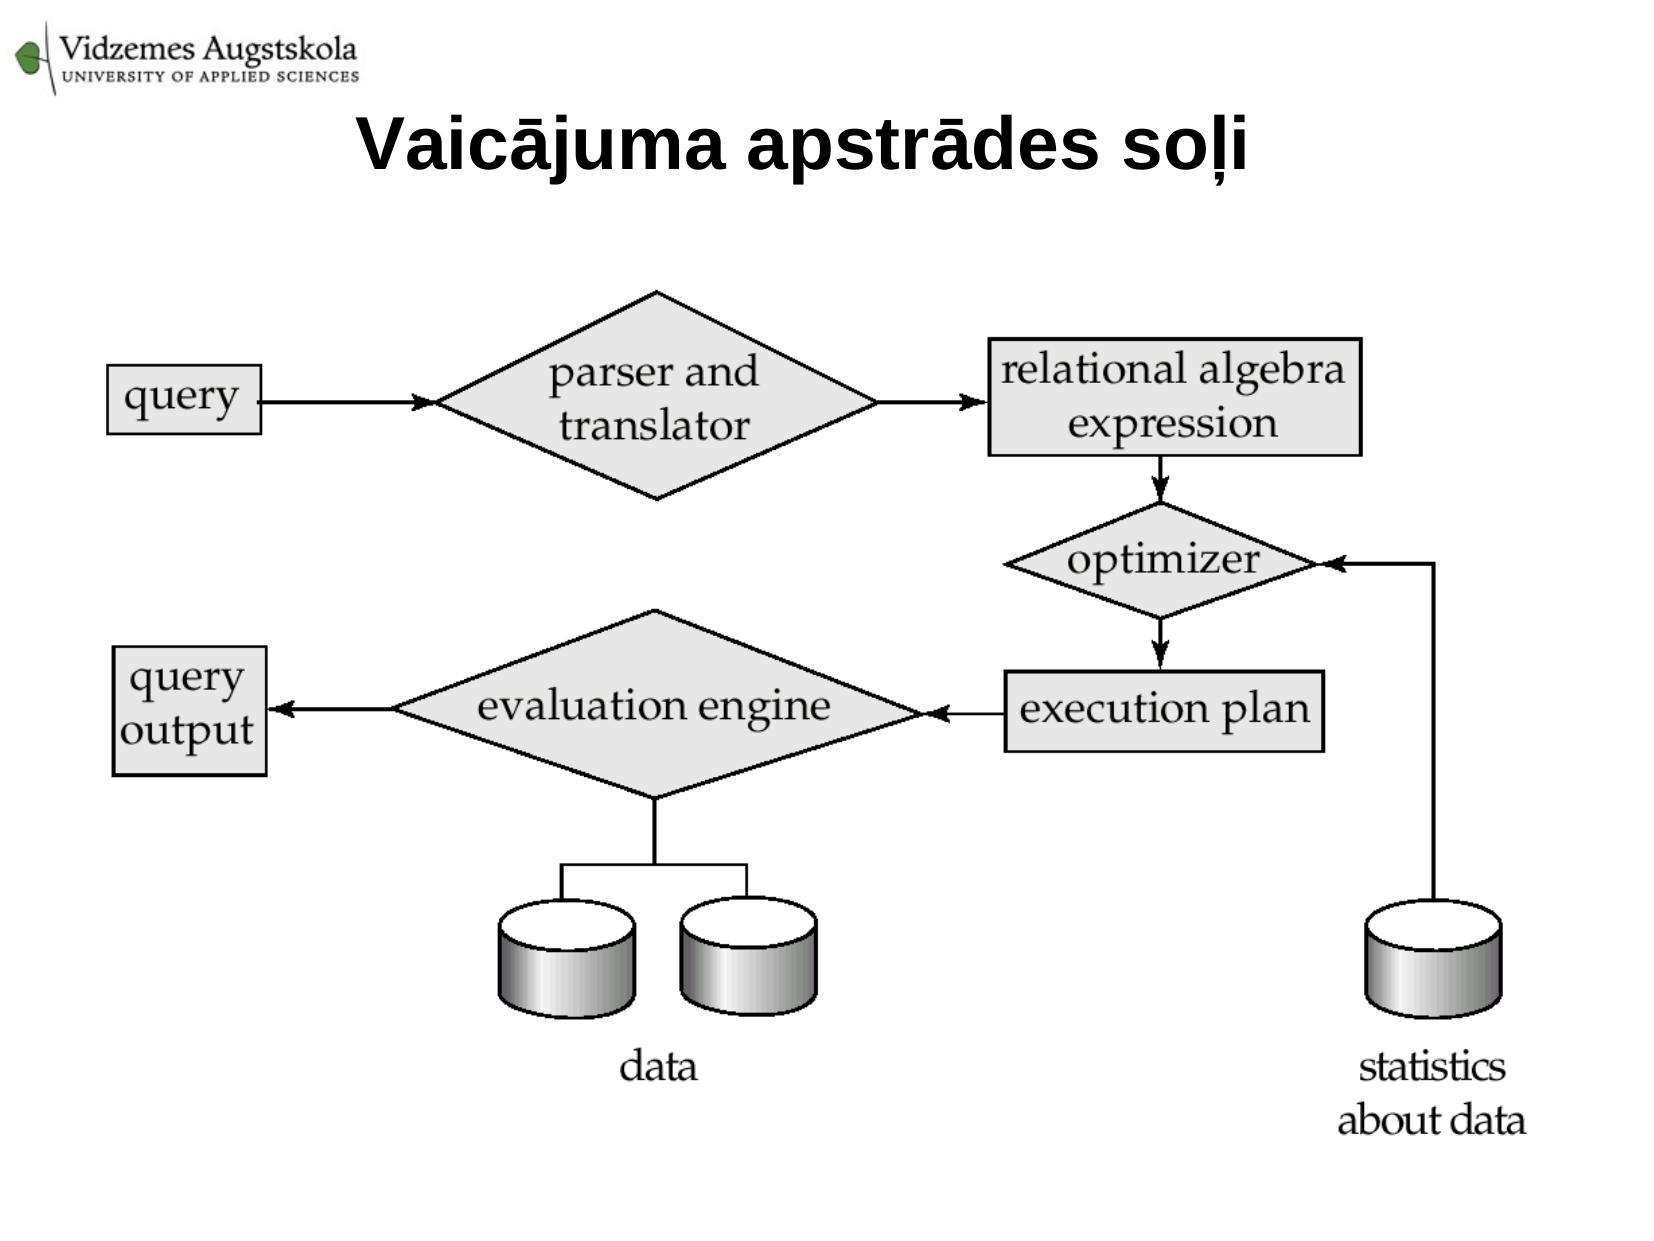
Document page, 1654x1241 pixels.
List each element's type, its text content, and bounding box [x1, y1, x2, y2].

title Vaicājuma apstrādes soļi [94, 103, 1512, 188]
picture [94, 273, 1535, 1146]
picture [5, 2, 368, 113]
